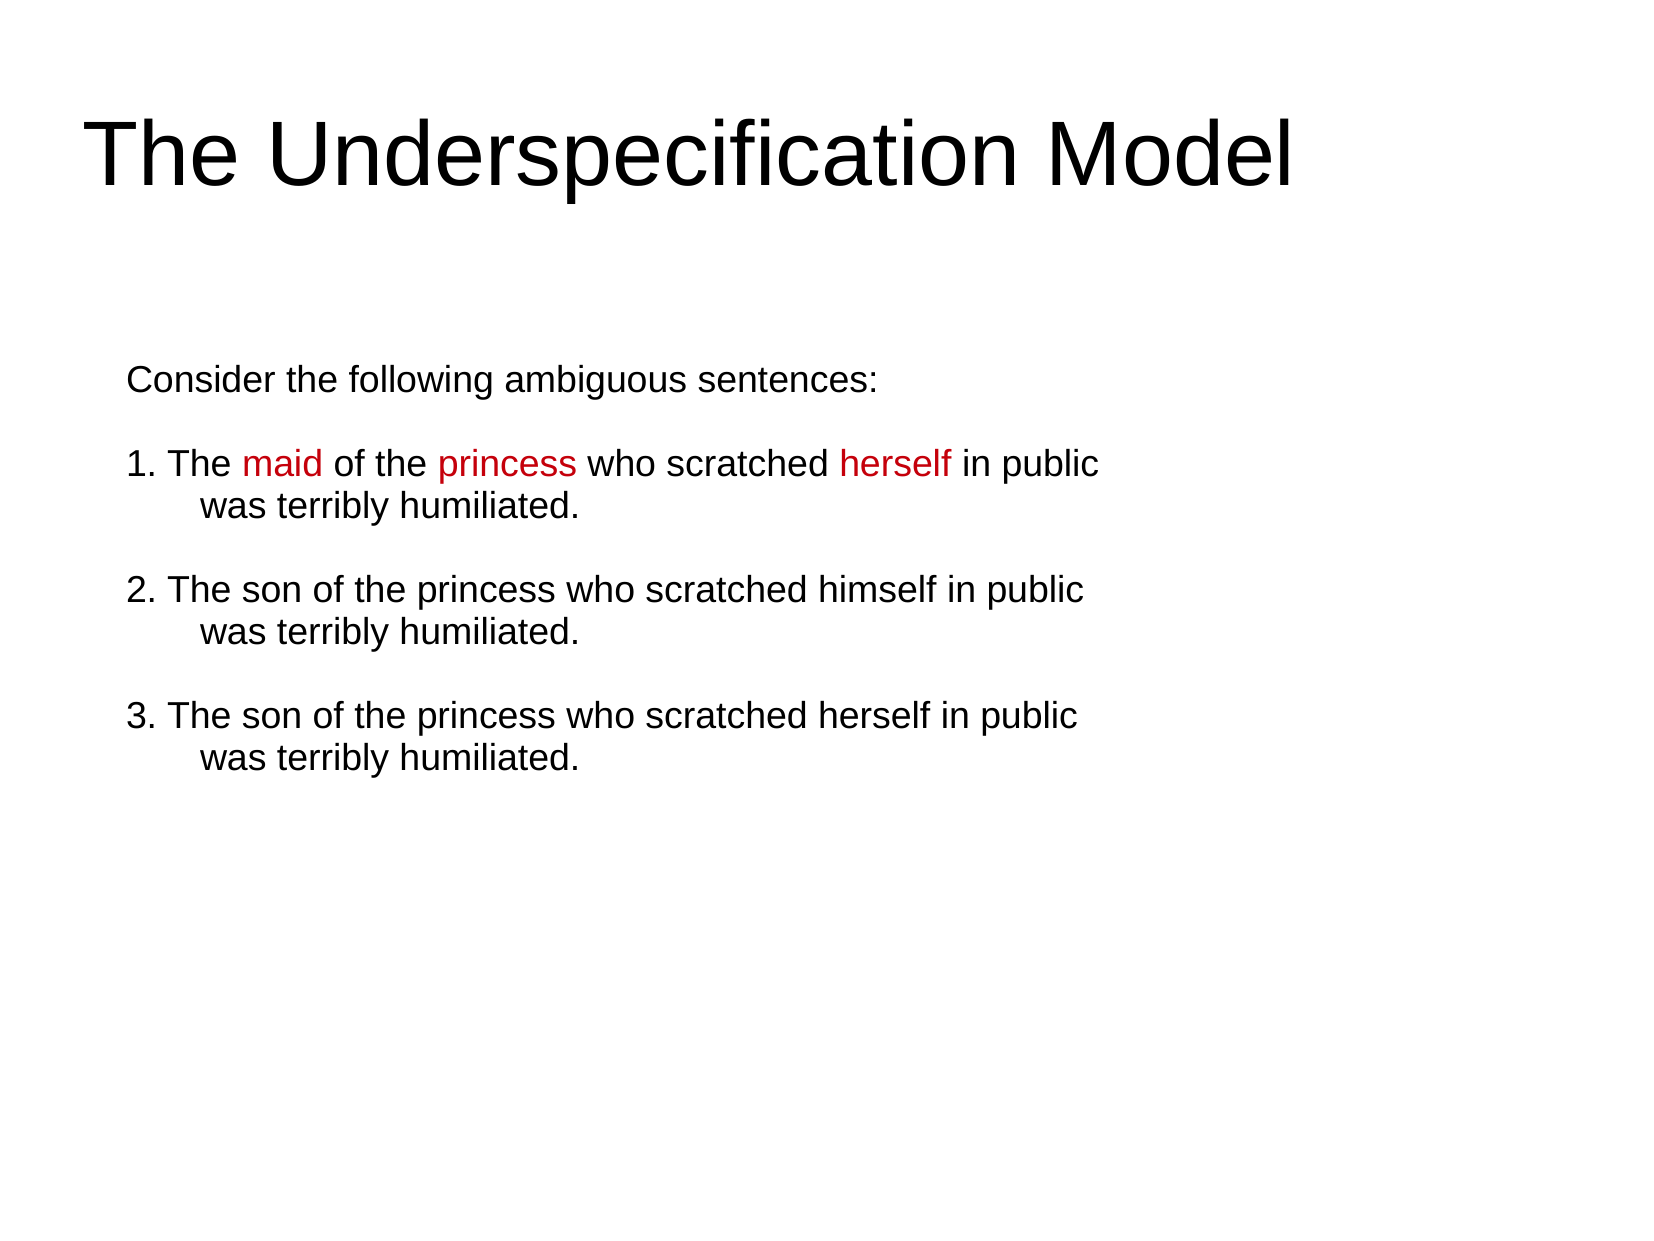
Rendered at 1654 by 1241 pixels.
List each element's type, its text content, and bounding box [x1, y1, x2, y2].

text_box Consider the following ambiguous sentences: 1. The maid of the princess who scratched herself in public was terribly humiliated. 2. The son of the princess who scratched himself in public was terribly humiliated. 3. The son of the princess who scratched herself in public was terribly humiliated. [111, 351, 1114, 787]
title The Underspecification Model [82, 49, 1572, 257]
